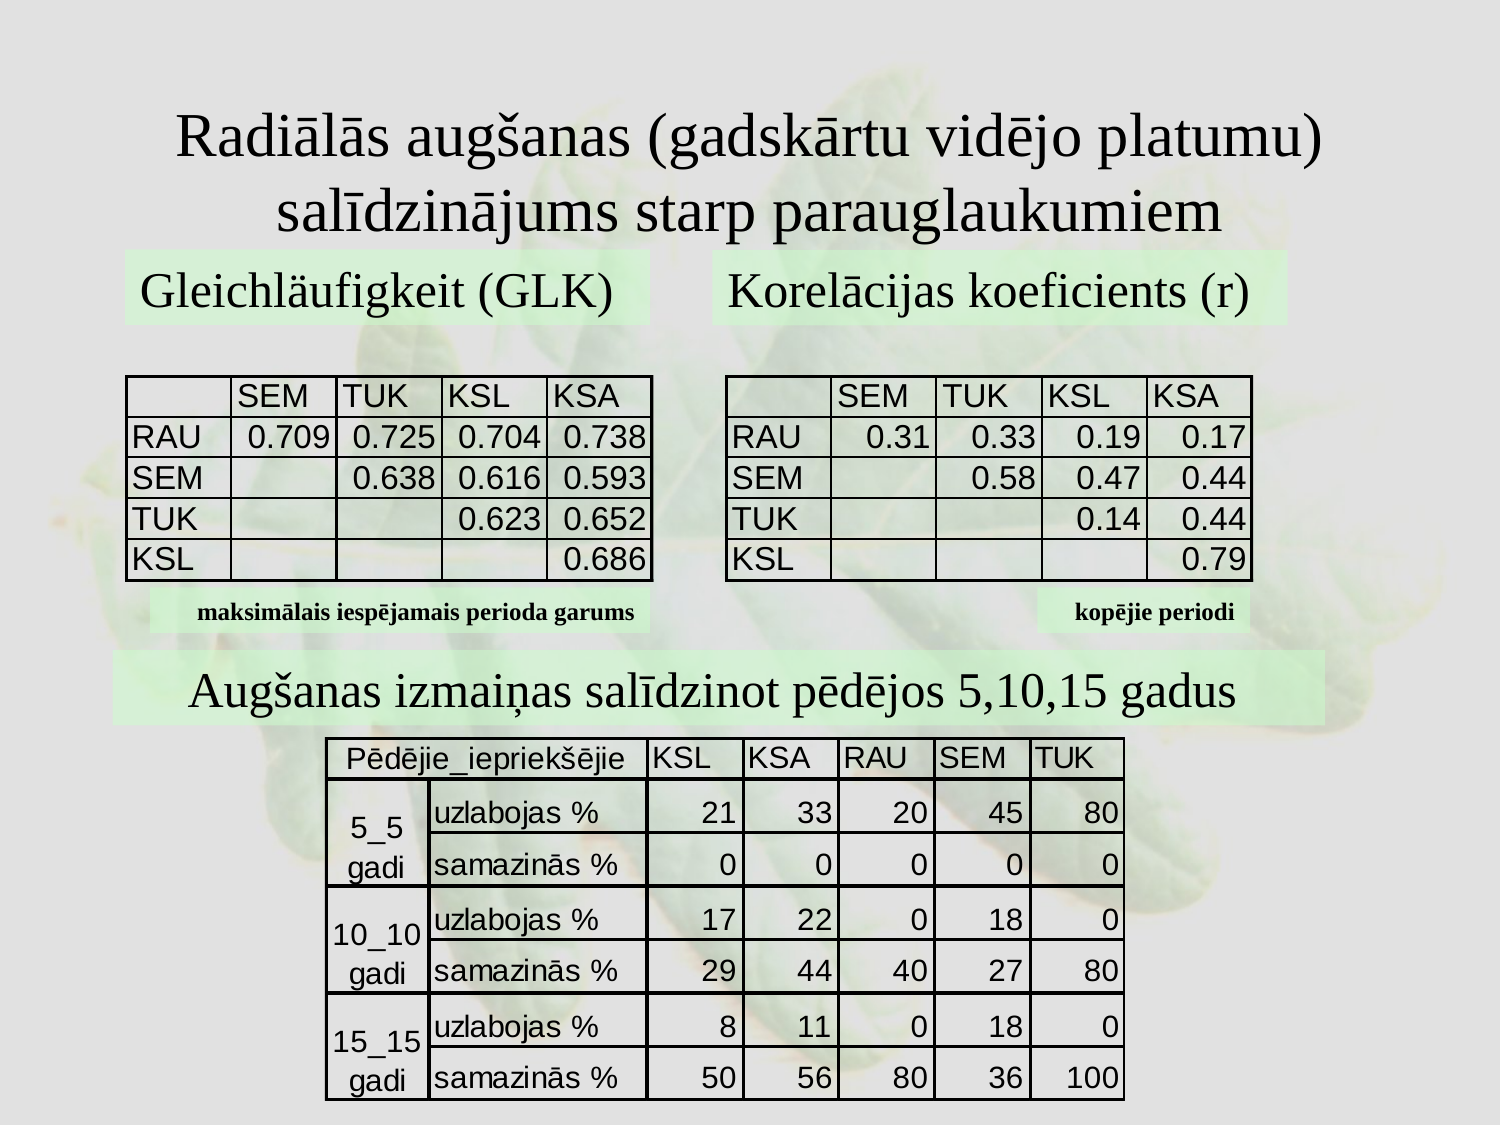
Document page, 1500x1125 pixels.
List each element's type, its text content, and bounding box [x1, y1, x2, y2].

text_box Korelācijas koeficients (r) [712, 249, 1288, 326]
title Radiālās augšanas (gadskārtu vidējo platumu) salīdzinājums starp parauglaukumiem [112, 74, 1388, 263]
text_box Gleichläufigkeit (GLK) [125, 249, 651, 325]
picture [0, 0, 1500, 1125]
text_box kopējie periodi [1037, 587, 1251, 633]
text_box Augšanas izmaiņas salīdzinot pēdējos 5,10,15 gadus [112, 649, 1326, 726]
text_box maksimālais iespējamais perioda garums [149, 587, 651, 633]
